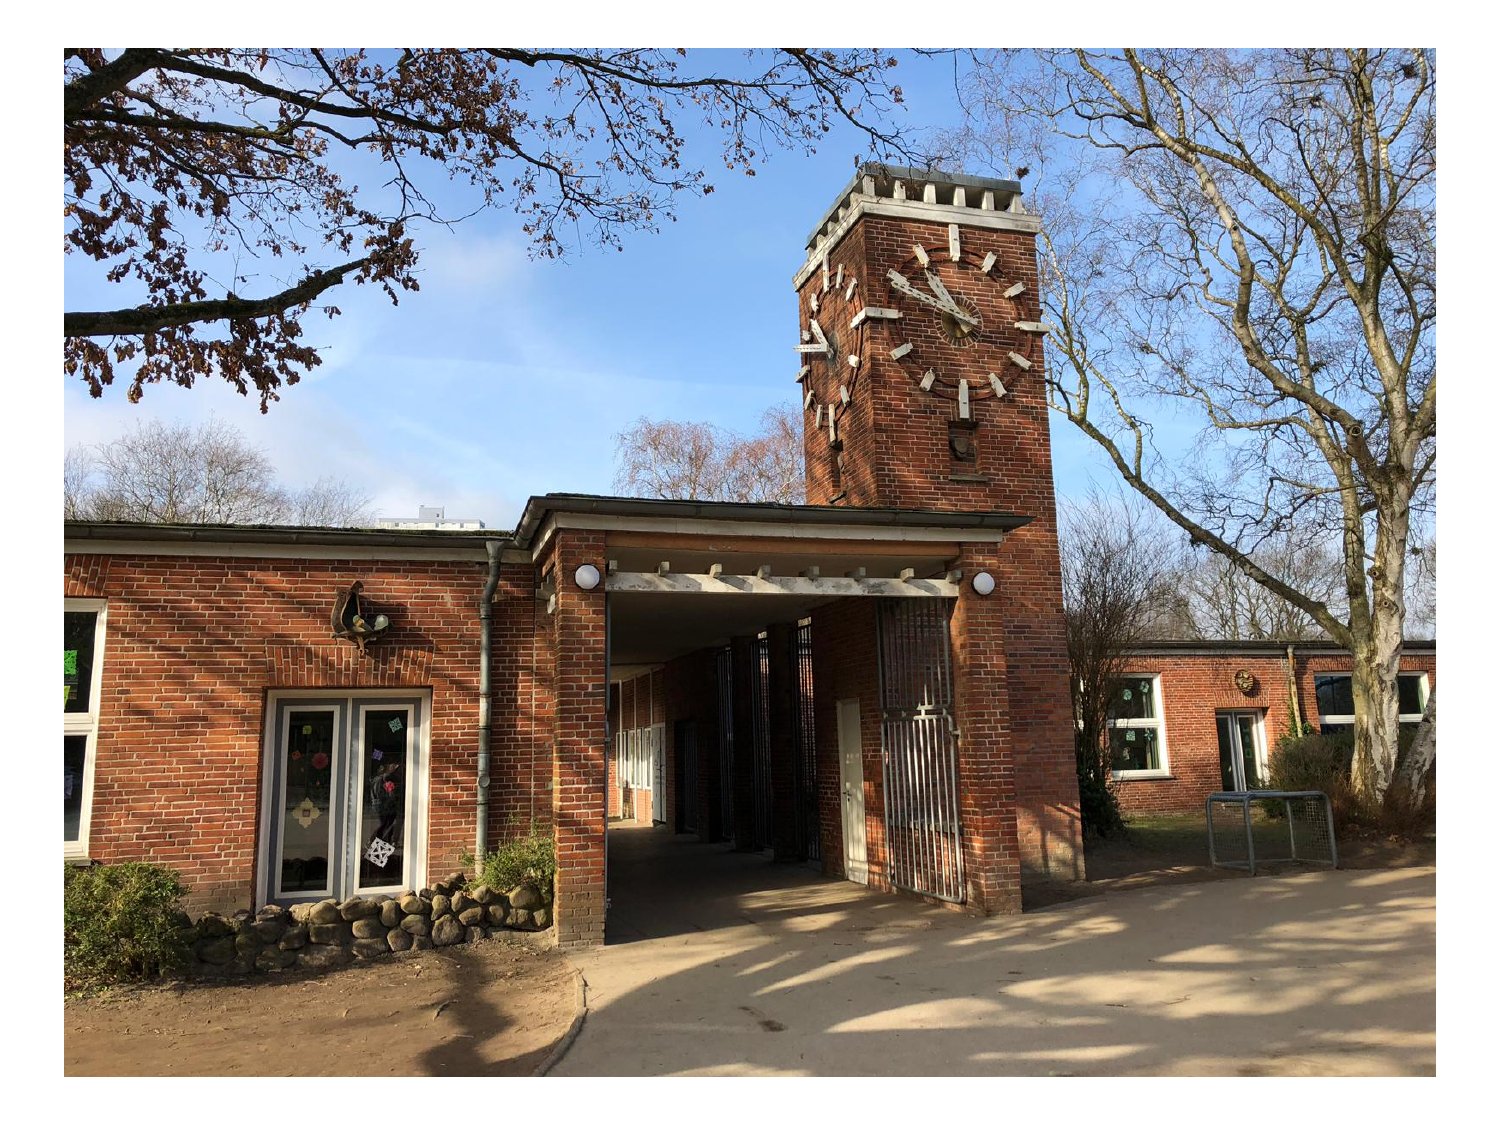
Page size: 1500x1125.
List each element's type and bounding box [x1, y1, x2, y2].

picture [64, 48, 1436, 1077]
